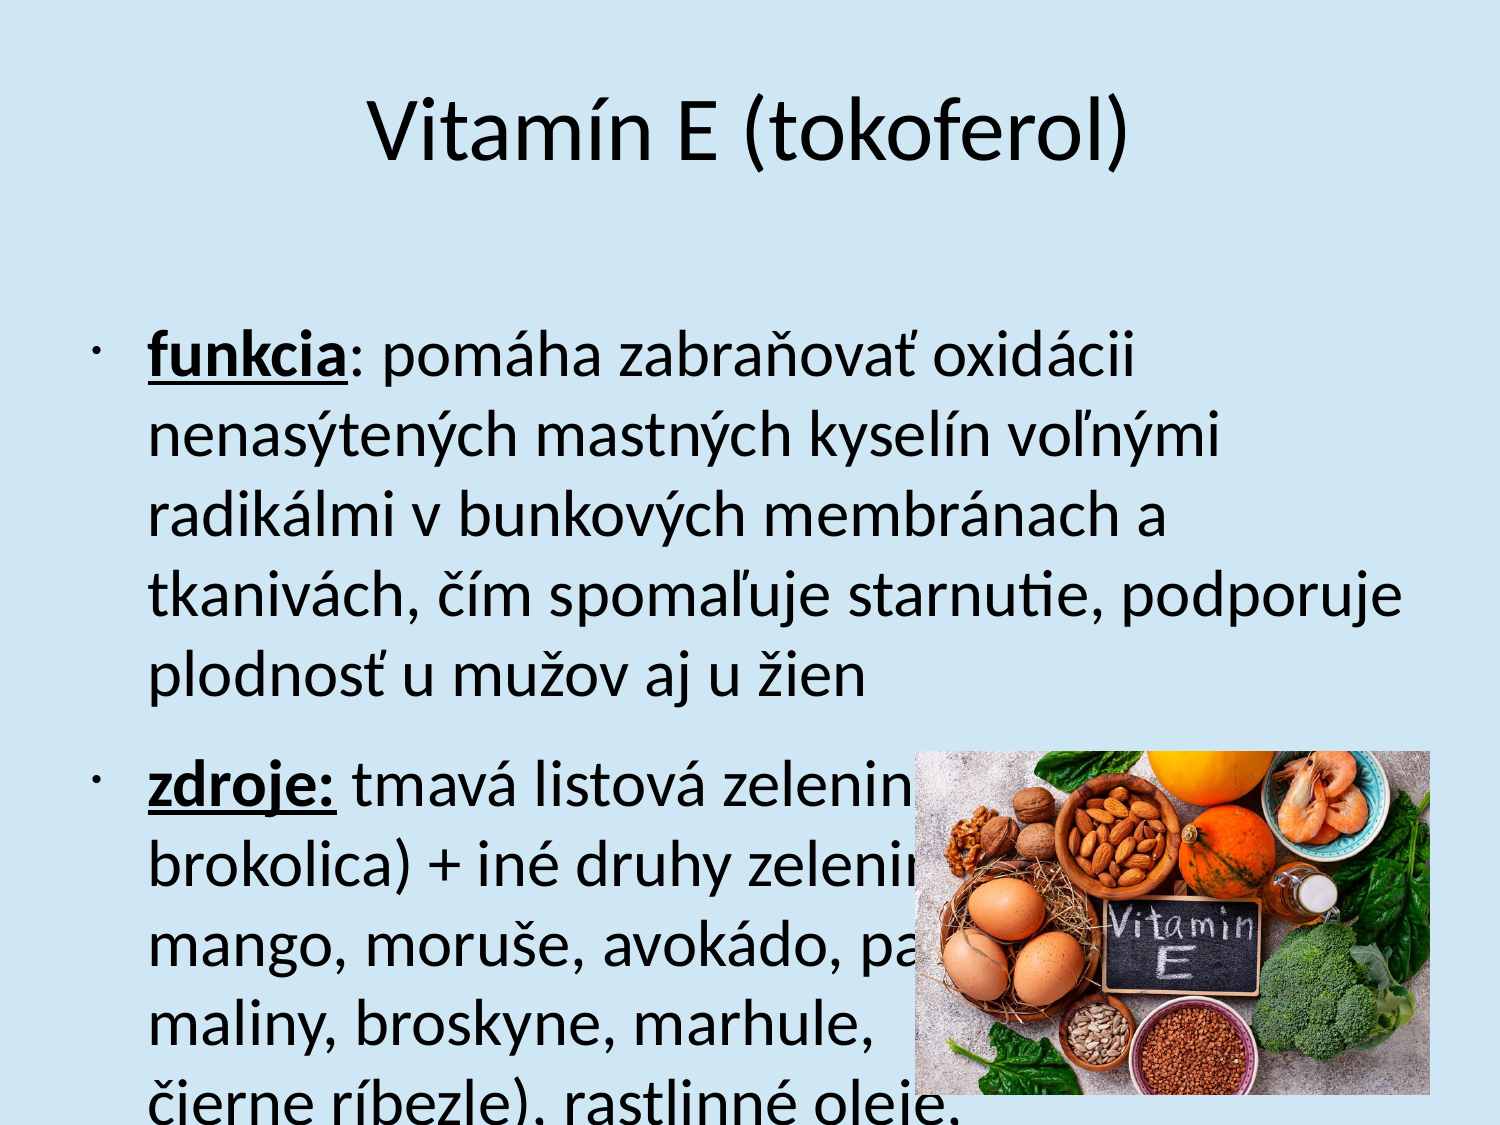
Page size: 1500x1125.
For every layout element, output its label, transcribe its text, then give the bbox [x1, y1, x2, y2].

picture [915, 751, 1430, 1095]
title Vitamín E (tokoferol) [73, 61, 1427, 196]
list funkcia: pomáha zabraňovať oxidácii nenasýtených mastných kyselín voľnými radikálmi v bunkových membránach a tkanivách, čím spomaľuje starnutie, podporuje plodnosť u mužov aj u žien zdroje: tmavá listová zelenina (špenát, kel, brokolica) + iné druhy zeleniny a ovocia (kivi, mango, moruše, avokádo, paradajky, tekvica, maliny, broskyne, marhule, čierne ríbezle), rastlinné oleje, jadrá orechov, vajcia, pečeň a ostatné vnútornosti [76, 302, 1430, 1125]
